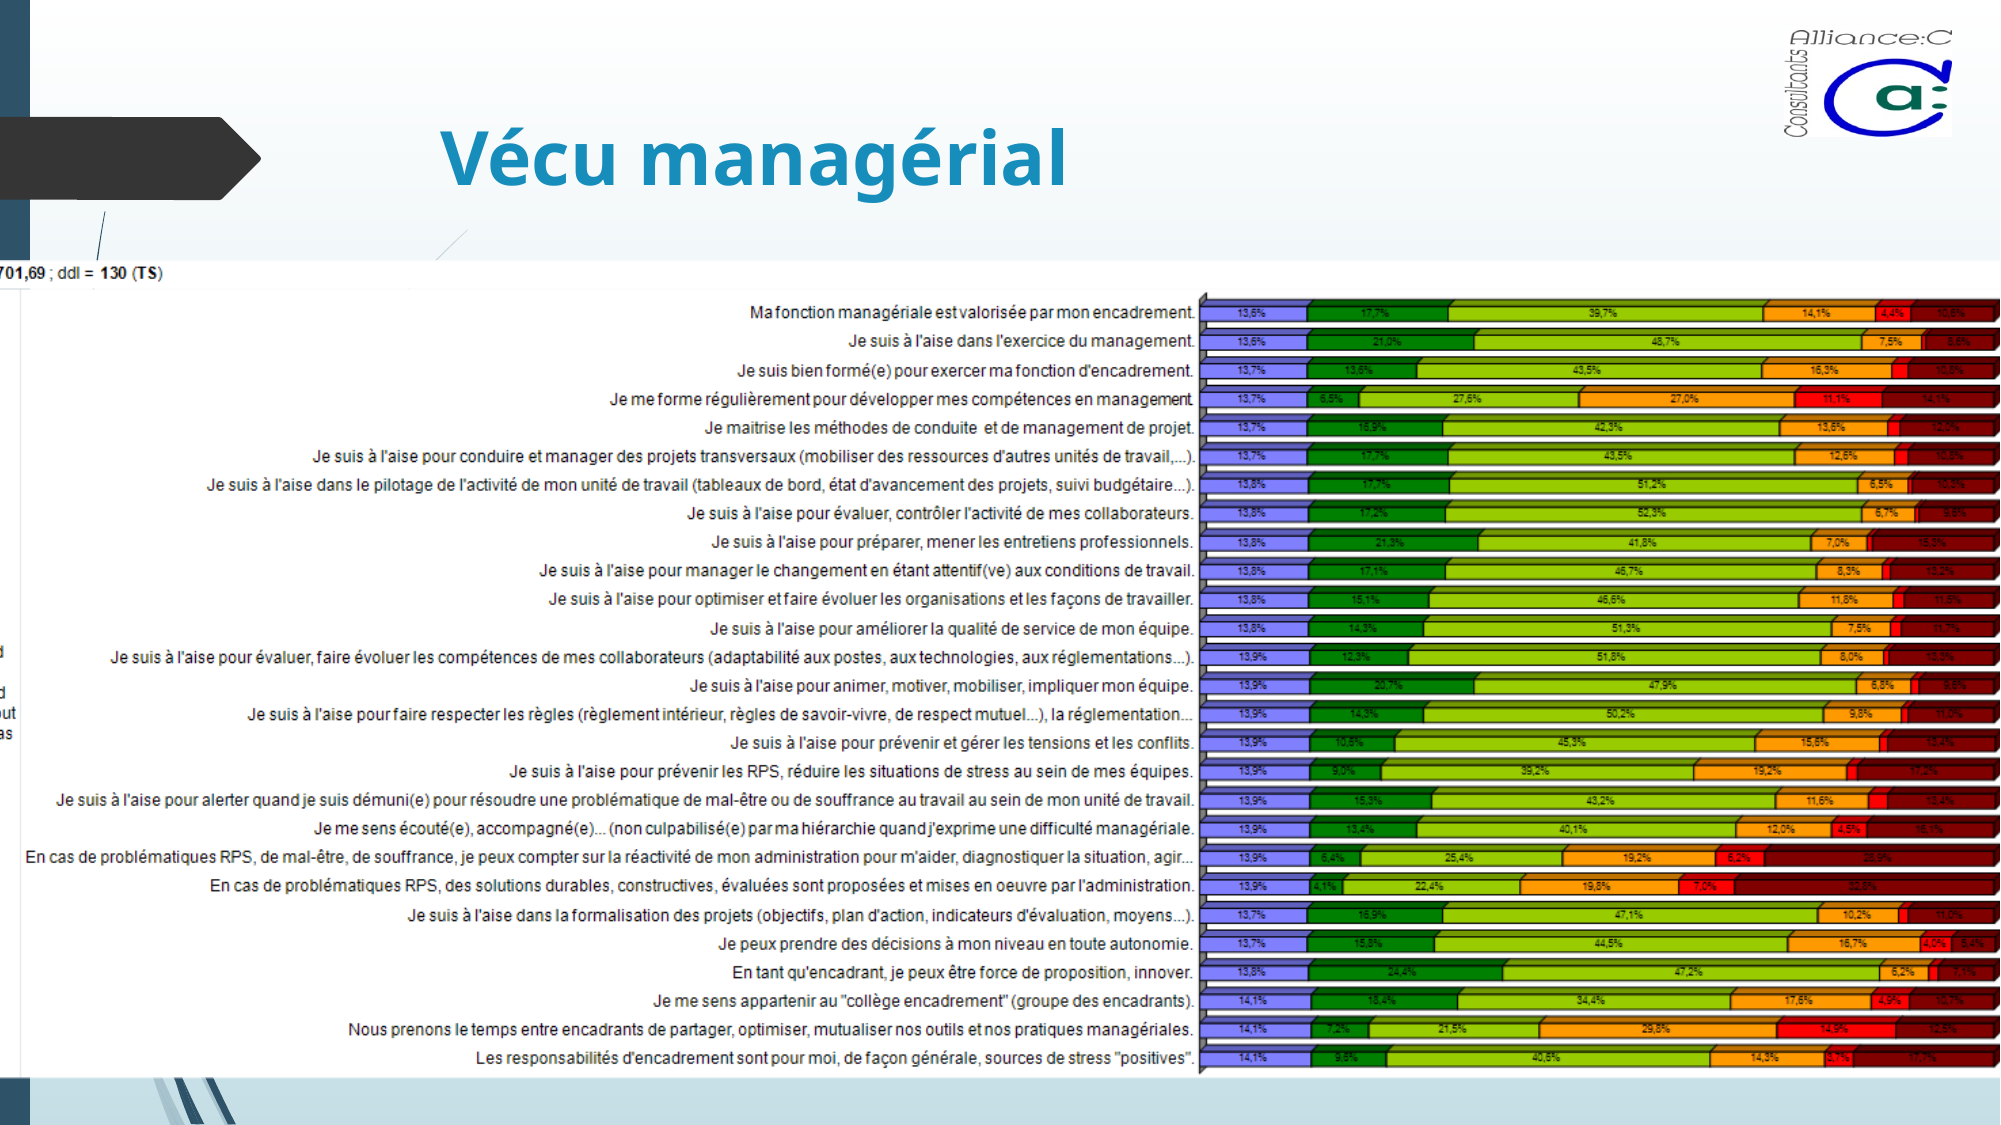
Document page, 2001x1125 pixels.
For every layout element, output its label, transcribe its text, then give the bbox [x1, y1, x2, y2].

title Vécu managérial [425, 102, 1888, 260]
picture [0, 260, 2000, 1079]
picture [1784, 30, 1952, 137]
